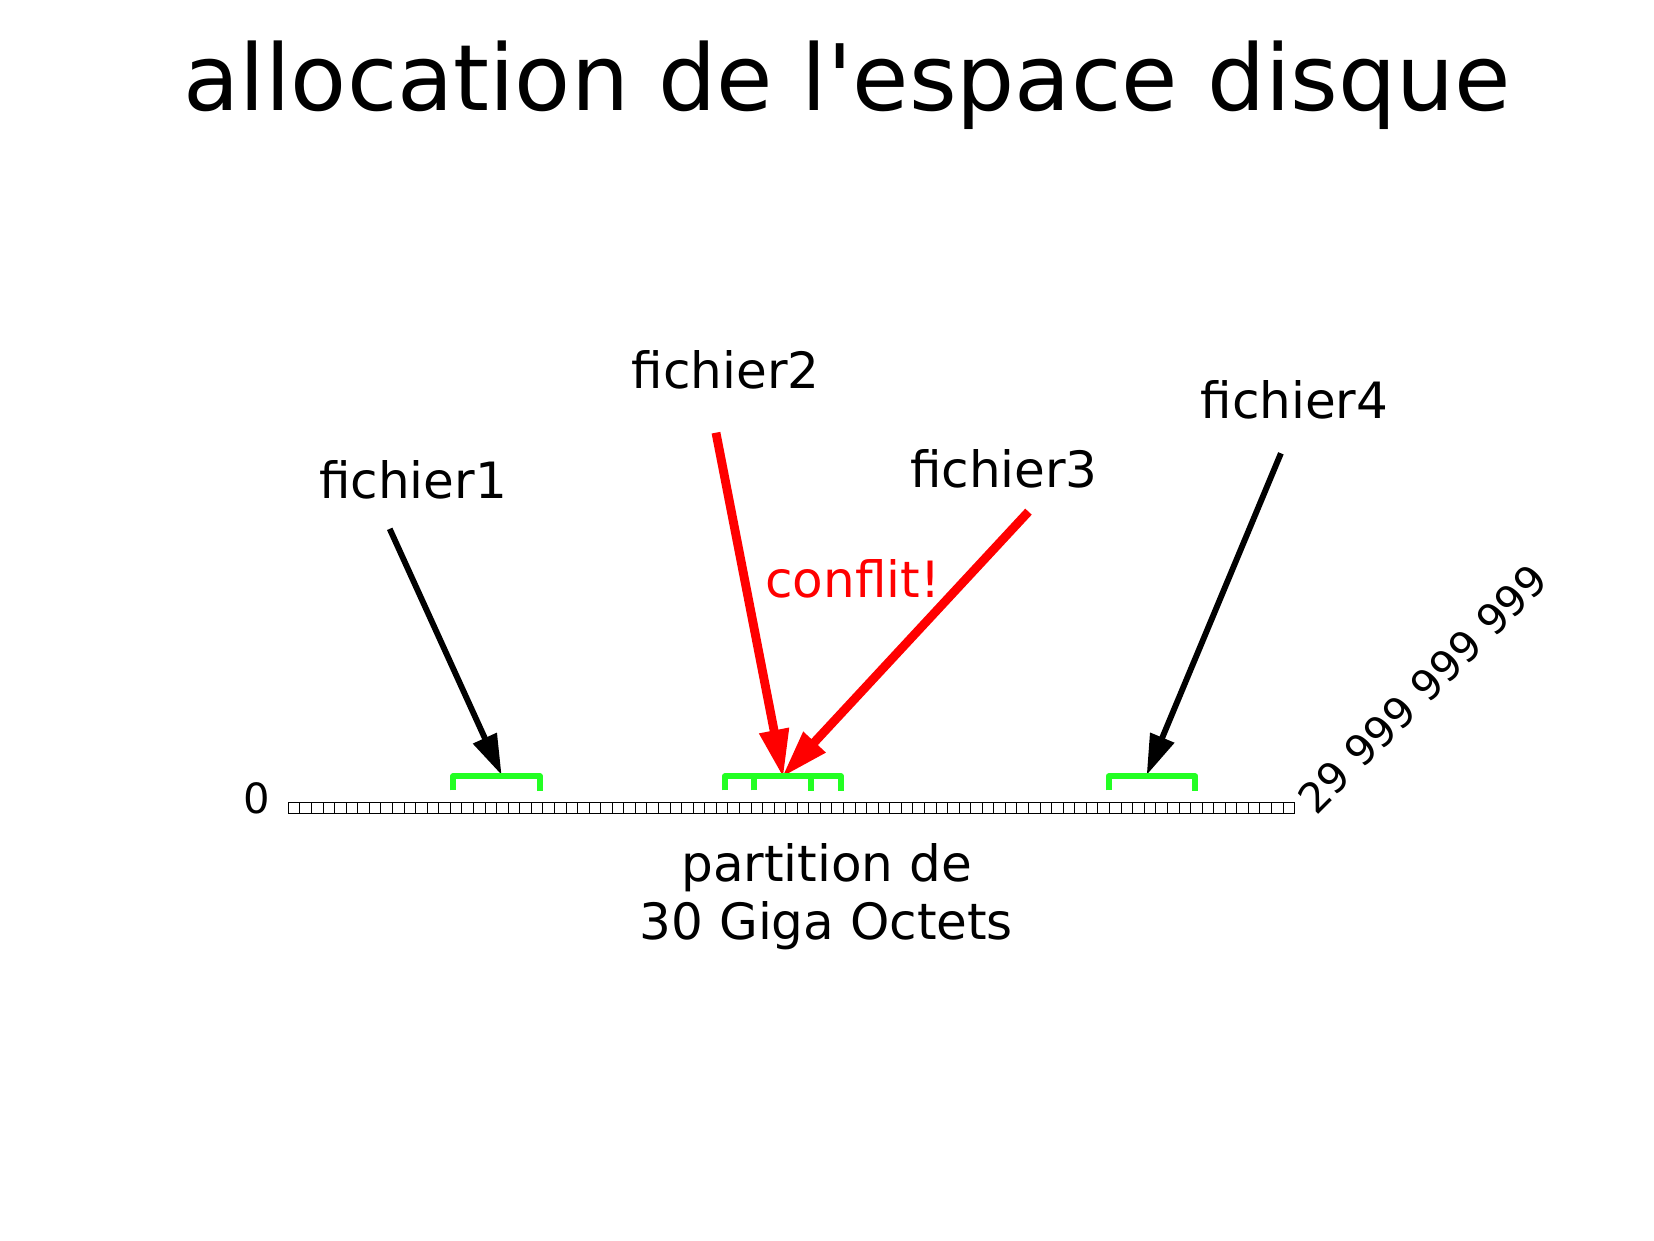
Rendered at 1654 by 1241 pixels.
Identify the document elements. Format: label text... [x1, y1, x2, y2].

text_box fichier3 [910, 441, 1105, 500]
text_box fichier2 [631, 341, 827, 401]
text_box fichier4 [1200, 372, 1395, 431]
text_box fichier1 [319, 451, 514, 510]
text_box 29 999 999 999 [1288, 554, 1558, 824]
text_box partition de 30 Giga Octets [640, 834, 1014, 952]
title allocation de l'espace disque [73, 17, 1624, 140]
text_box 0 [243, 775, 270, 824]
text_box [288, 802, 1295, 814]
text_box conflit! [765, 550, 960, 610]
